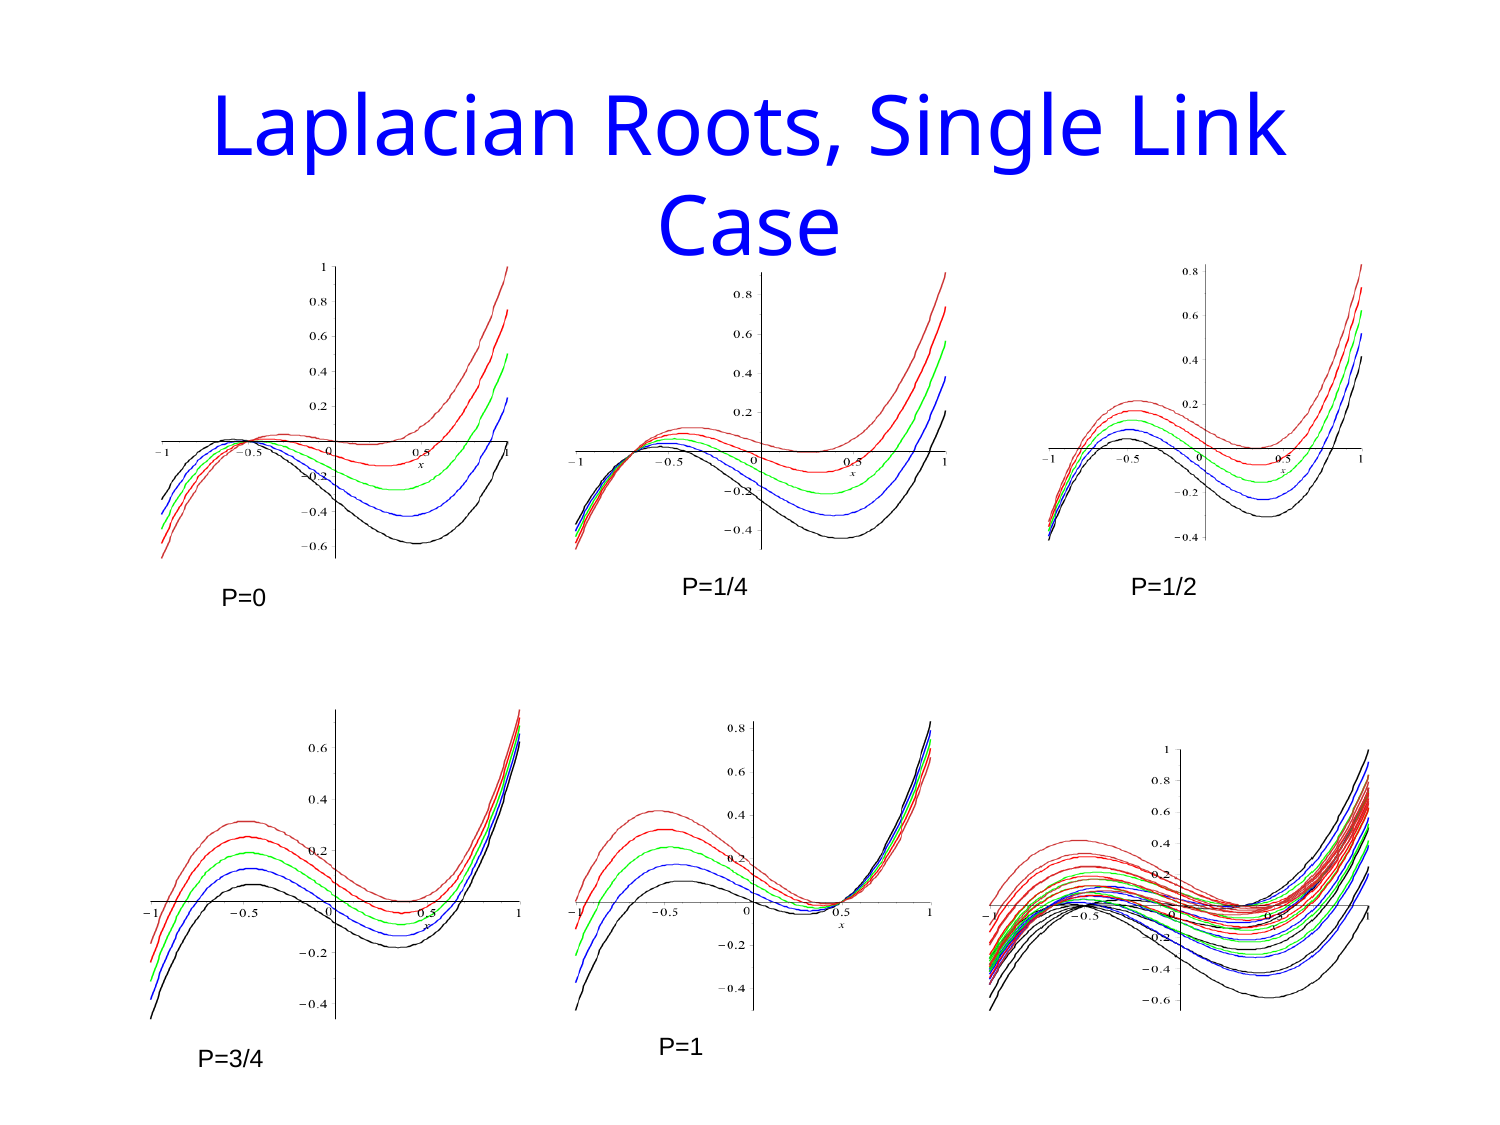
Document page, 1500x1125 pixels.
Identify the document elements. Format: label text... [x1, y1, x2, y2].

picture [974, 739, 1380, 1015]
text_box P=0 [206, 574, 431, 620]
text_box P=1/2 [1116, 562, 1341, 608]
title Laplacian Roots, Single Link Case [112, 78, 1388, 266]
picture [1035, 259, 1370, 547]
picture [560, 267, 955, 554]
picture [560, 716, 940, 1015]
text_box P=1/4 [667, 562, 892, 608]
text_box P=1 [643, 1023, 869, 1069]
text_box P=3/4 [183, 1034, 408, 1081]
picture [147, 255, 517, 563]
picture [135, 704, 529, 1024]
